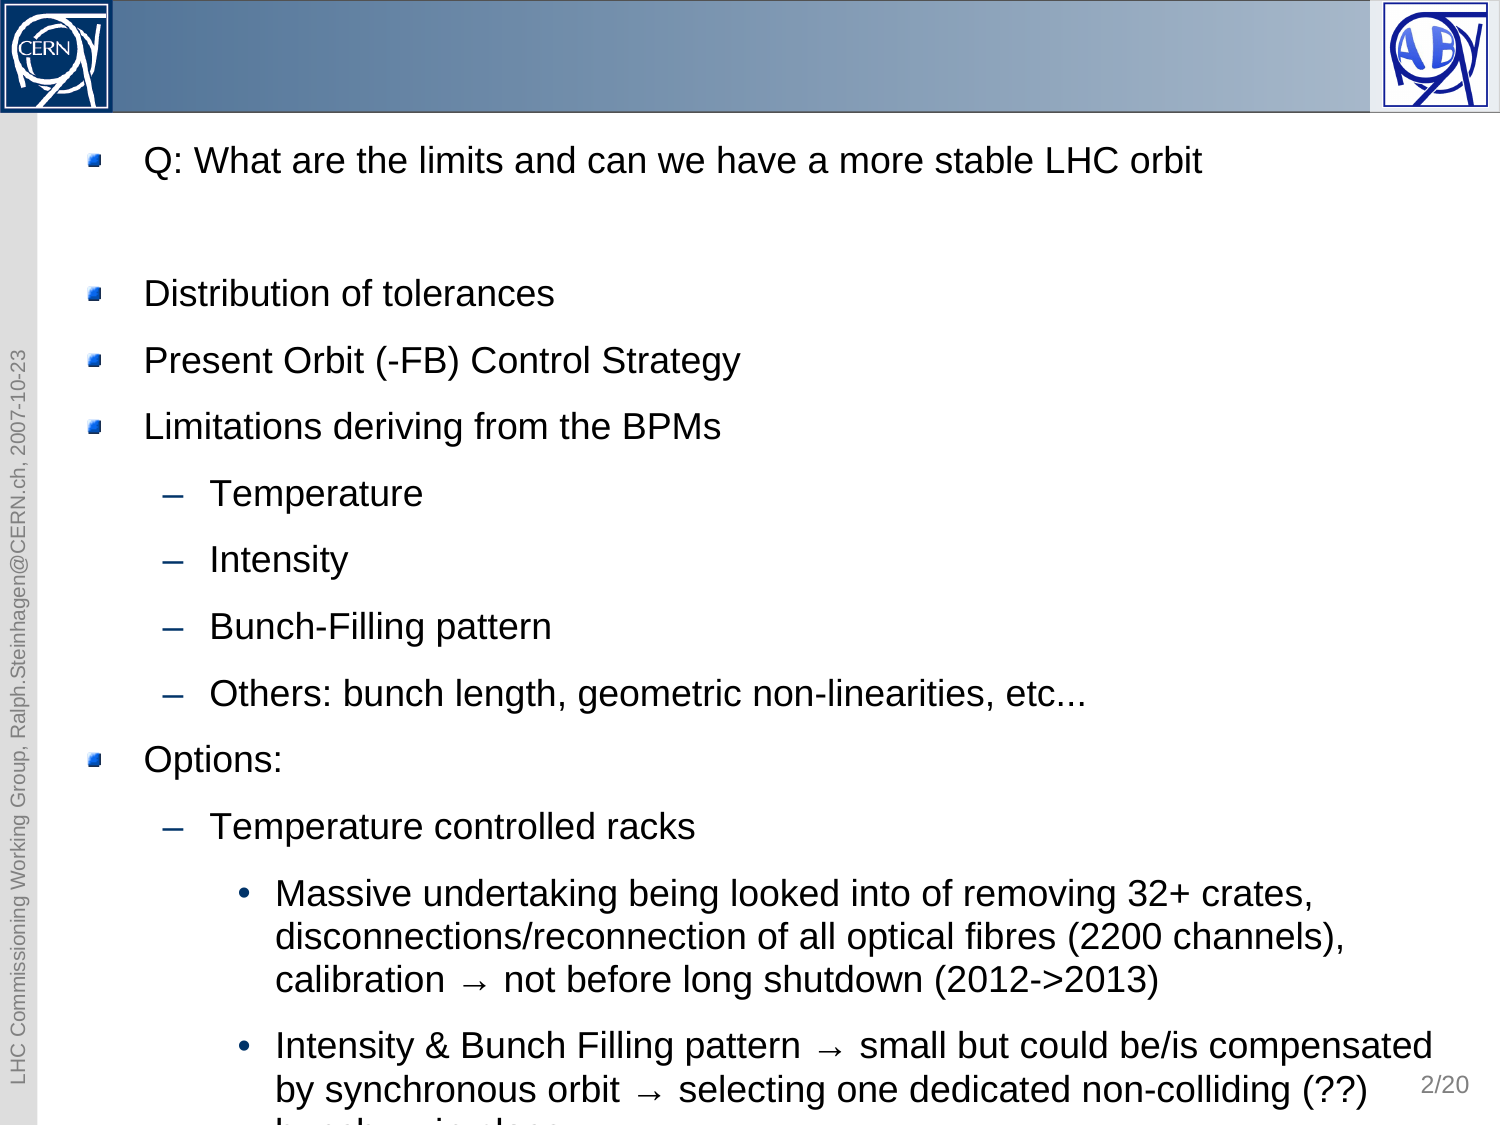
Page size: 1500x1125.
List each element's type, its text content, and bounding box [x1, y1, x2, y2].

picture [0, 0, 113, 113]
list Q: What are the limits and can we have a more stable LHC orbit Distribution of tolerances Present Orbit (-FB) Control Strategy Limitations deriving from the BPMs Temperature Intensity Bunch-Filling pattern Others: bunch length, geometric non-linearities, etc... Options: Temperature controlled racks Massive undertaking being looked into of removing 32+ crates, disconnections/reconnection of all optical fibres (2200 channels), calibration → not before long shutdown (2012->2013) Intensity & Bunch Filling pattern → small but could be/is compensated by synchronous orbit → selecting one dedicated non-colliding (??) bunch → in place Higher-accurary Diode-Orbit acquisition system → better long-term stability shown in the lab but non-negligible non-linearities [87, 137, 1438, 1125]
picture [1382, 1, 1489, 108]
